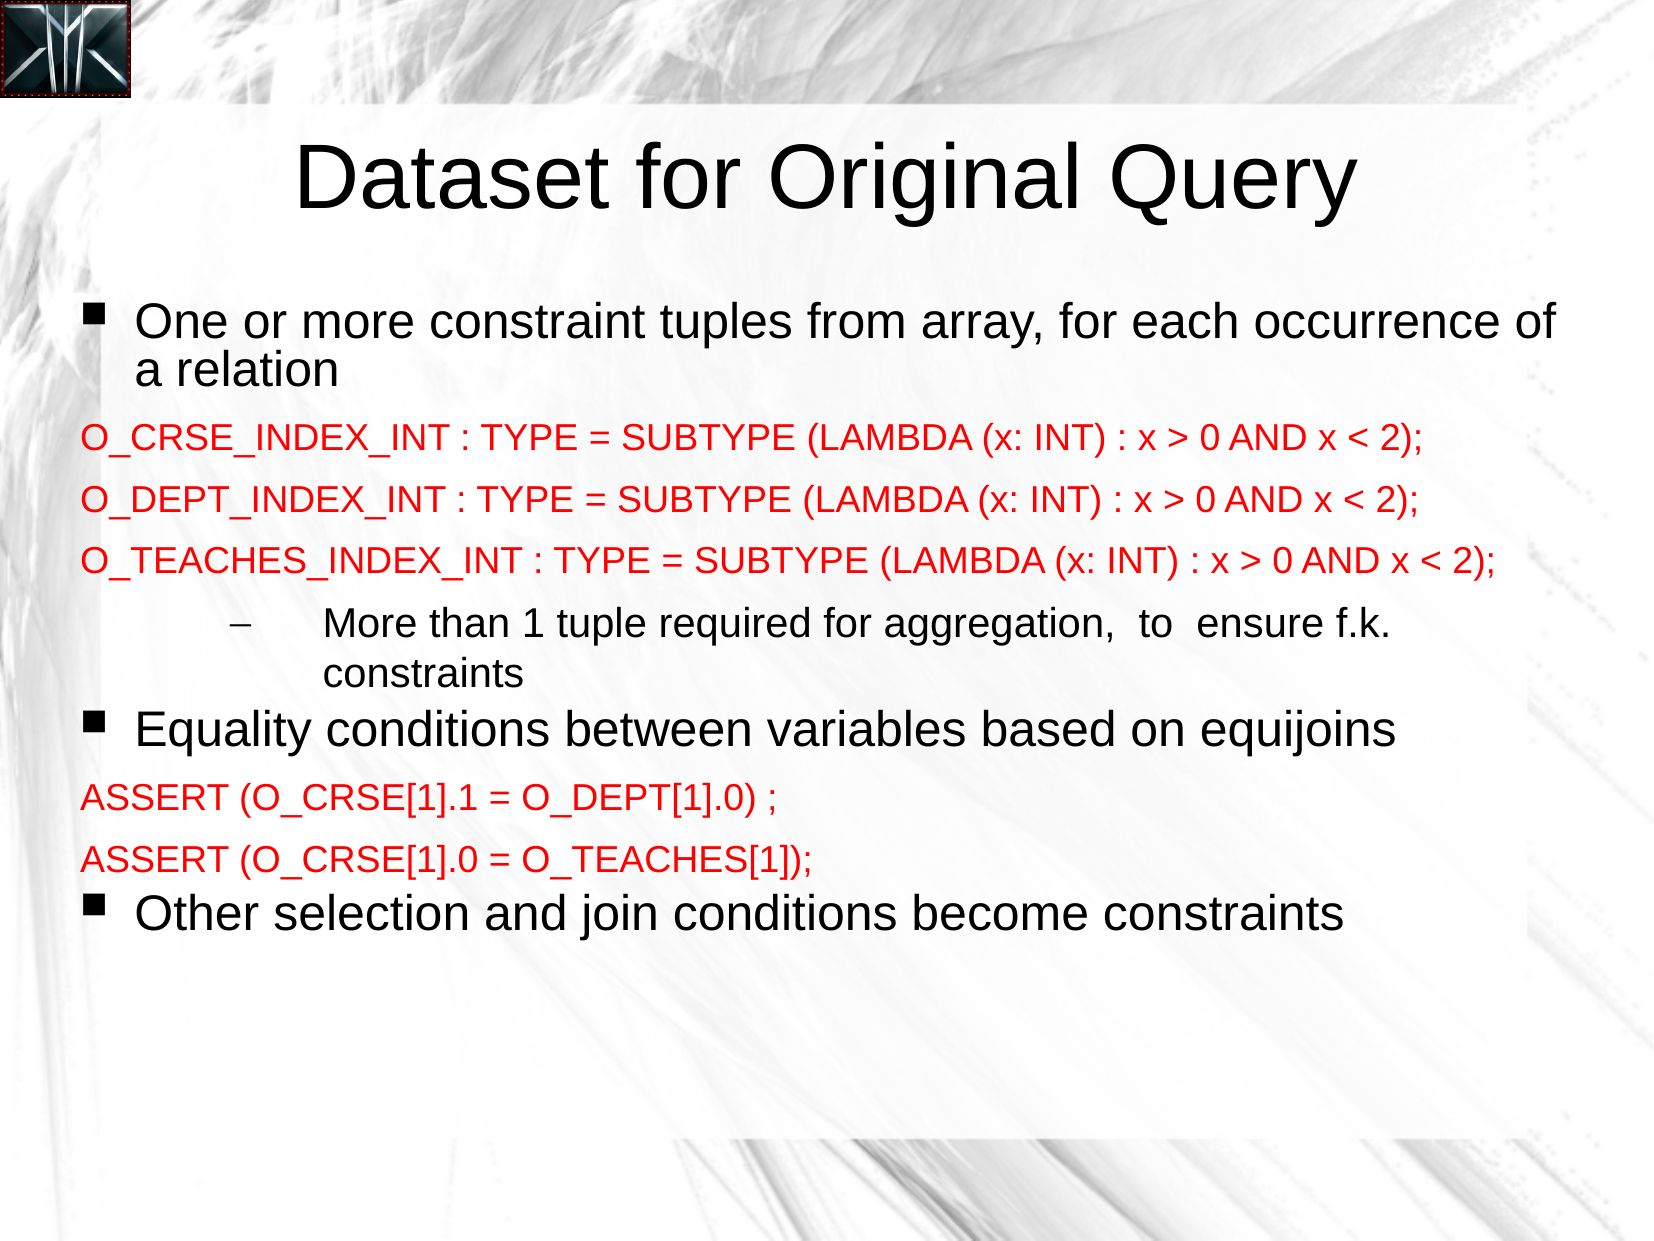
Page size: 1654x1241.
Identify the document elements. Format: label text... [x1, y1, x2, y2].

title Dataset for Original Query [82, 42, 1571, 292]
picture [0, 0, 1654, 1241]
list One or more constraint tuples from array, for each occurrence of a relation O_CRSE_INDEX_INT : TYPE = SUBTYPE (LAMBDA (x: INT) : x > 0 AND x < 2); O_DEPT_INDEX_INT : TYPE = SUBTYPE (LAMBDA (x: INT) : x > 0 AND x < 2); O_TEACHES_INDEX_INT : TYPE = SUBTYPE (LAMBDA (x: INT) : x > 0 AND x < 2); More than 1 tuple required for aggregation, to ensure f.k. constraints Equality conditions between variables based on equijoins ASSERT (O_CRSE[1].1 = O_DEPT[1].0) ; ASSERT (O_CRSE[1].0 = O_TEACHES[1]); Other selection and join conditions become constraints [65, 292, 1595, 1241]
